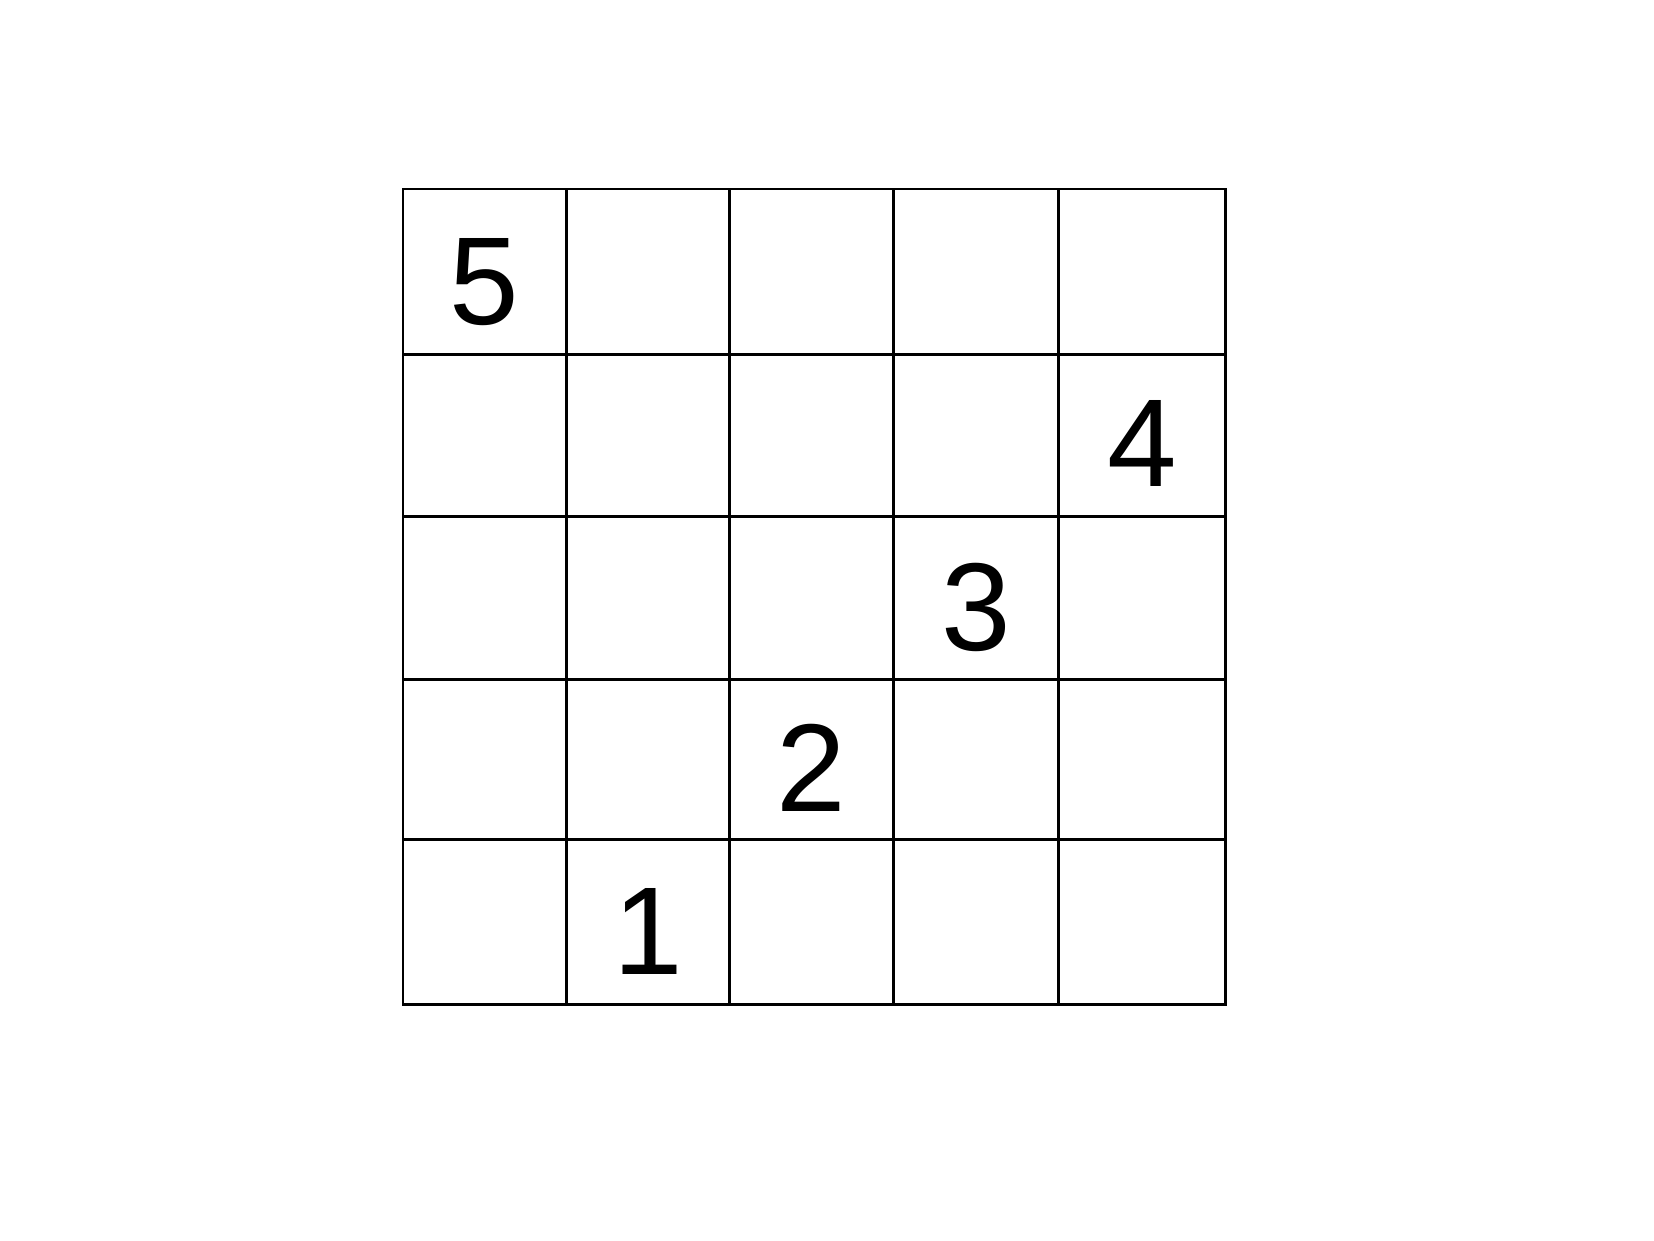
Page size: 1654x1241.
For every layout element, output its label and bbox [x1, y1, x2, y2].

chart [402, 188, 1228, 1033]
